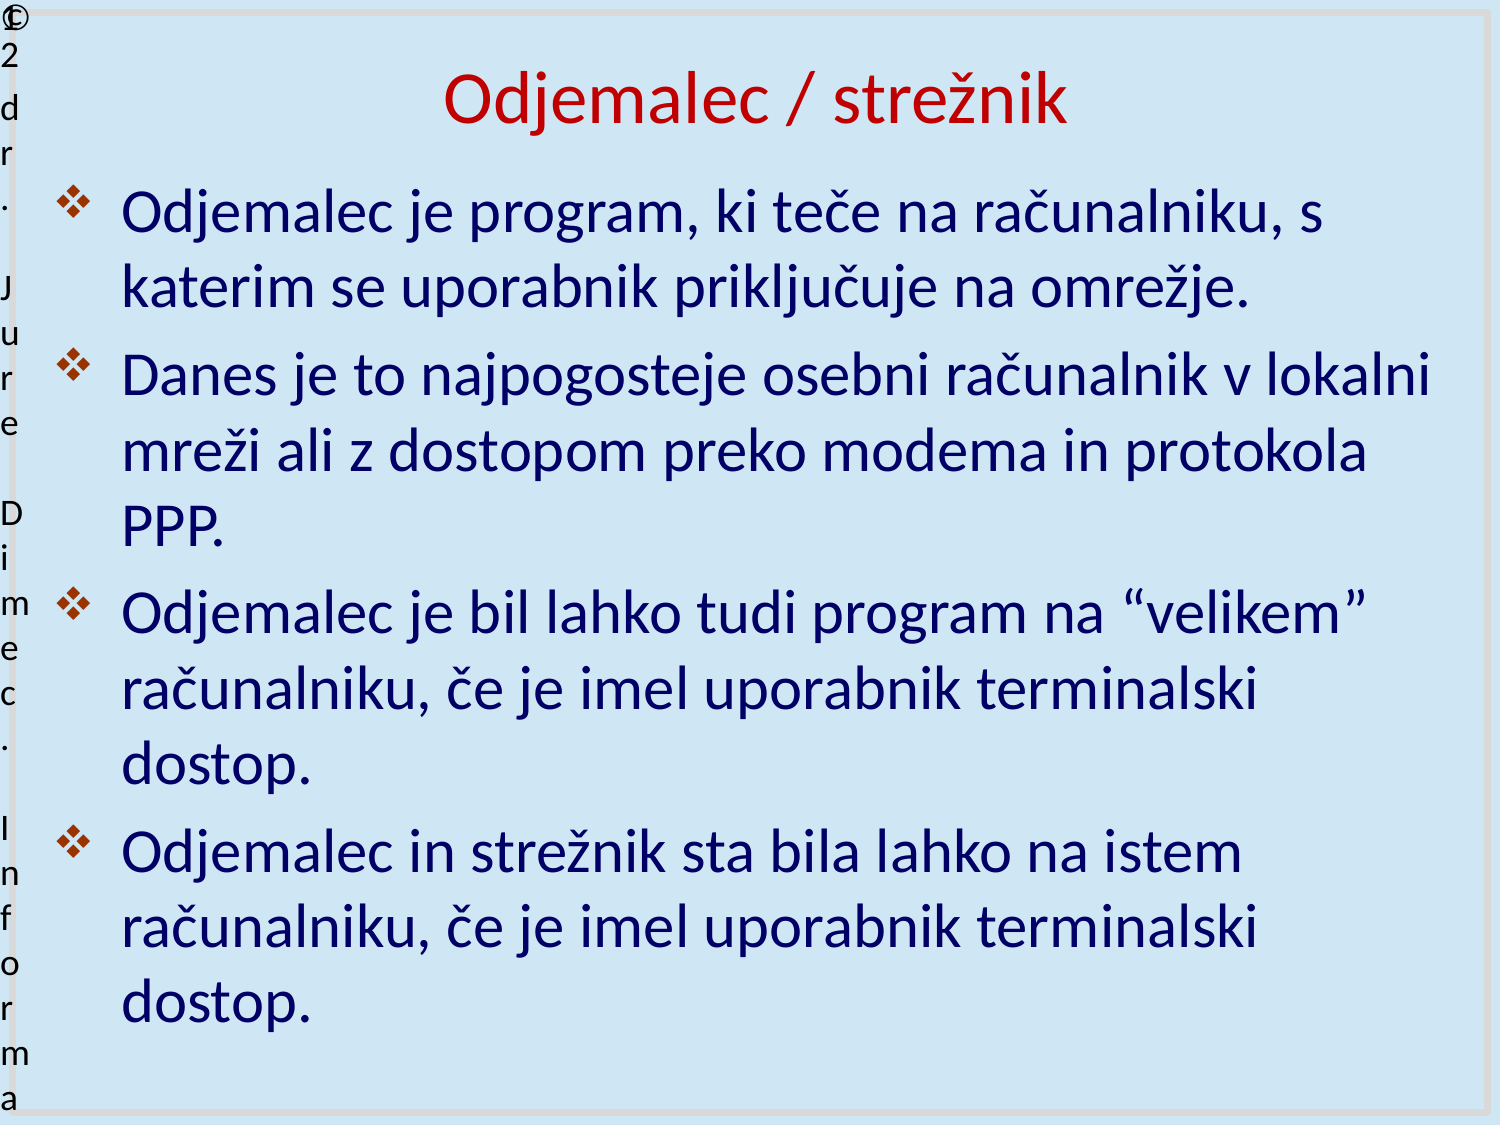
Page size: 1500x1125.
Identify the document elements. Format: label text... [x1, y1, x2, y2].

list Odjemalec je program, ki teče na računalniku, s katerim se uporabnik priključuje na omrežje. Danes je to najpogosteje osebni računalnik v lokalni mreži ali z dostopom preko modema in protokola PPP. Odjemalec je bil lahko tudi program na “velikem” računalniku, če je imel uporabnik terminalski dostop. Odjemalec in strežnik sta bila lahko na istem računalniku, če je imel uporabnik terminalski dostop. [37, 162, 1475, 1050]
title Odjemalec / strežnik [37, 37, 1475, 150]
